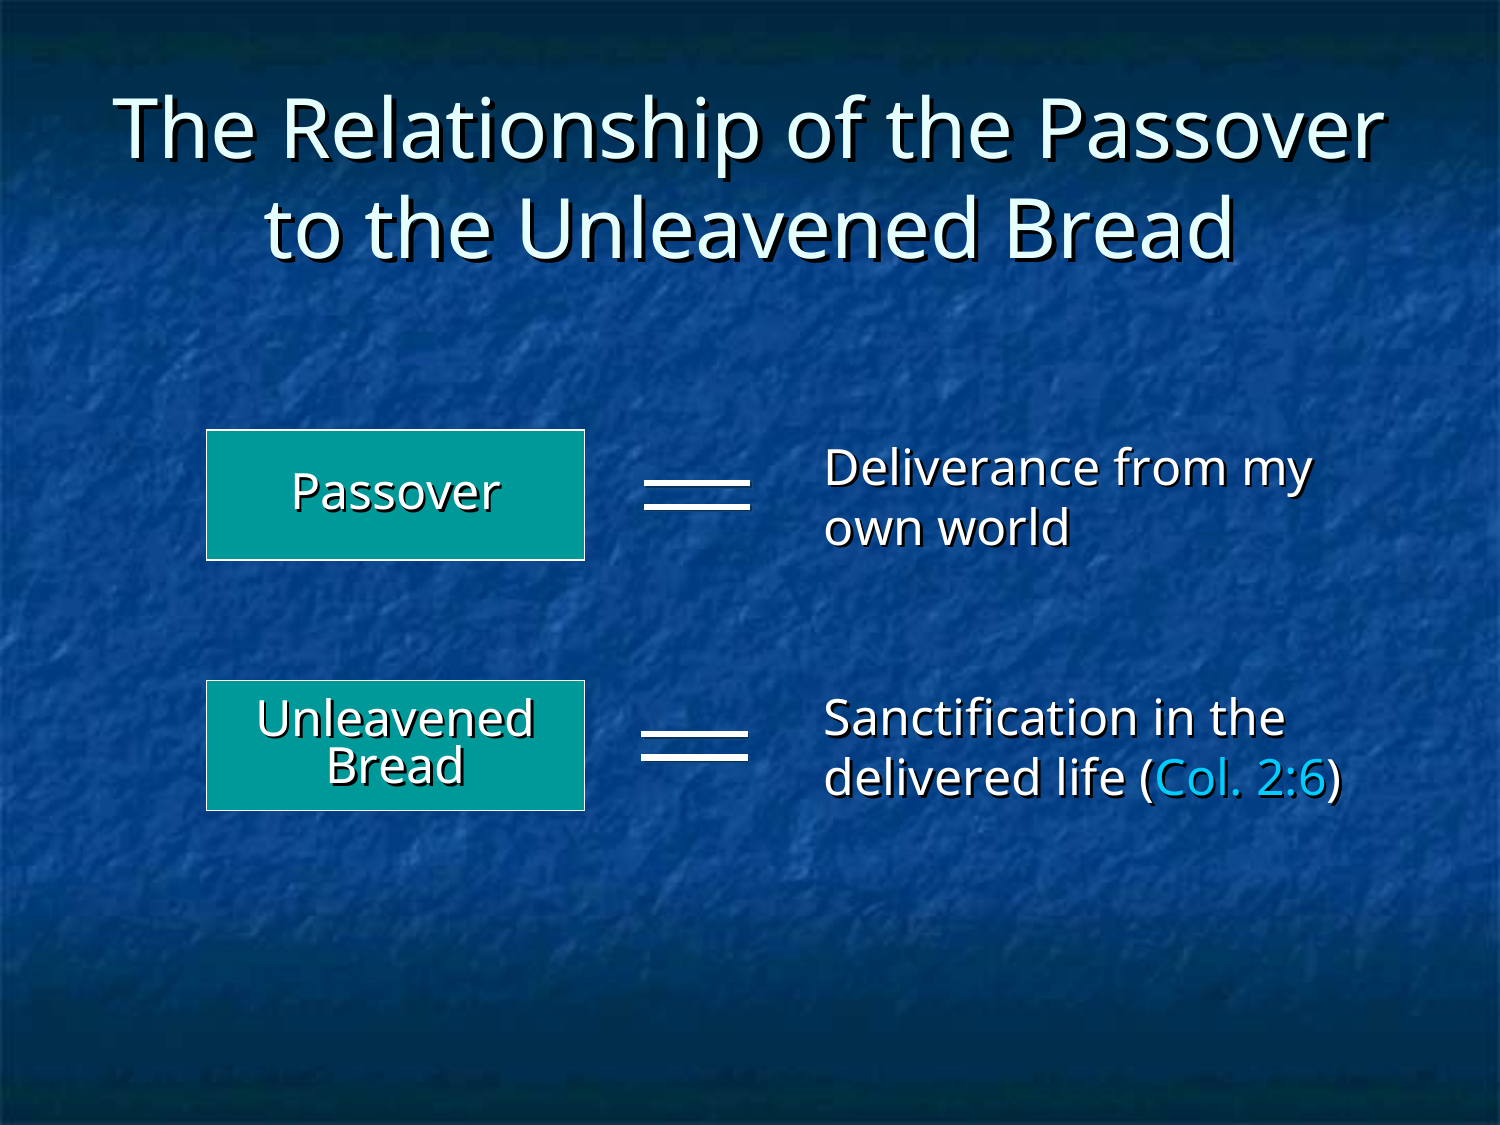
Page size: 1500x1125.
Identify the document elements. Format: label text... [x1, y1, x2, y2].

picture [0, 0, 1500, 1125]
title The Relationship of the Passover to the Unleavened Bread [75, 62, 1426, 288]
text_box Sanctification in the delivered life (Col. 2:6) [809, 678, 1424, 822]
text_box Passover [206, 430, 585, 561]
text_box Unleavened Bread [206, 680, 585, 811]
text_box Deliverance from my own world [809, 427, 1389, 564]
